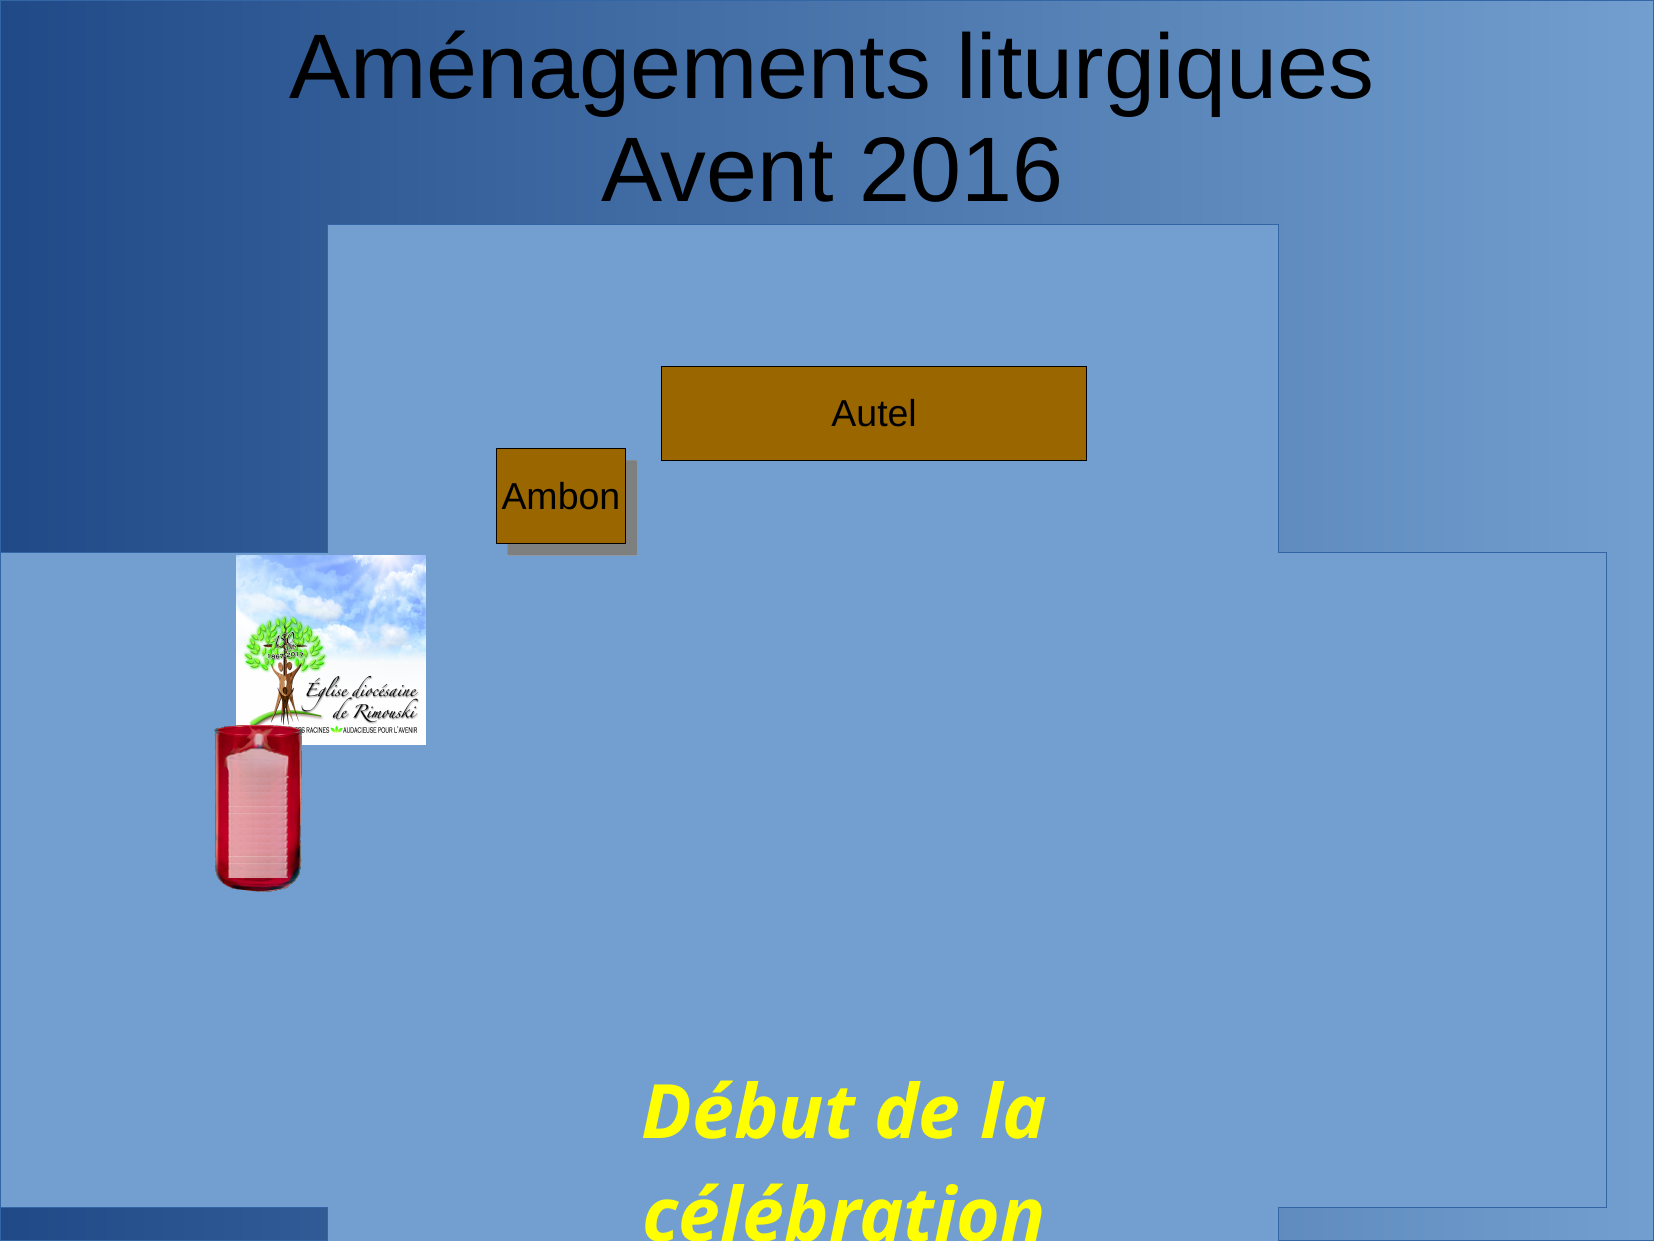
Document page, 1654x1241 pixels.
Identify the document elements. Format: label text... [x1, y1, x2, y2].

picture [212, 555, 426, 893]
title Aménagements liturgiques Avent 2016 [181, 11, 1484, 225]
text_box [0, 225, 1607, 1241]
text_box Autel [661, 366, 1087, 461]
text_box Ambon [496, 448, 626, 544]
text_box Début de la célébration Semaine 1 – 27 nov. [472, 1051, 1217, 1241]
